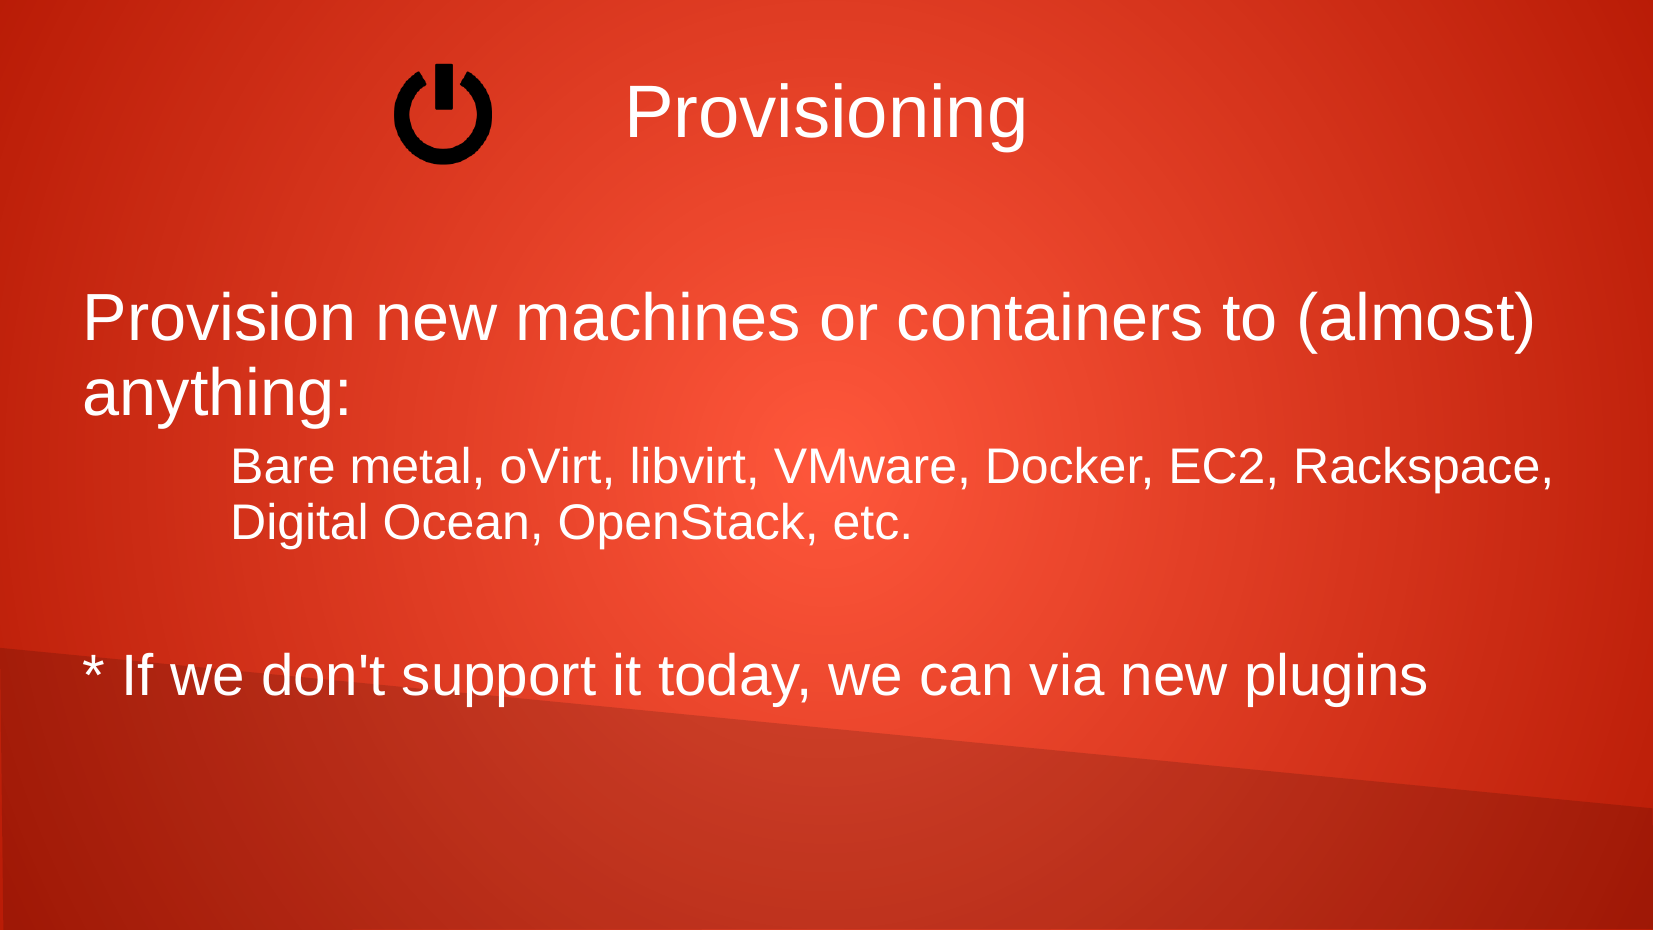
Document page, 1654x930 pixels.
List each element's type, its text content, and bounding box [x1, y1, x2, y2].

picture [392, 59, 492, 166]
subtitle Provision new machines or containers to (almost) anything: Bare metal, oVirt, libvirt, VMware, Docker, EC2, Rackspace, Digital Ocean, OpenStack, etc. * If we don't support it today, we can via new plugins [82, 224, 1571, 764]
title Provisioning [82, 35, 1571, 189]
